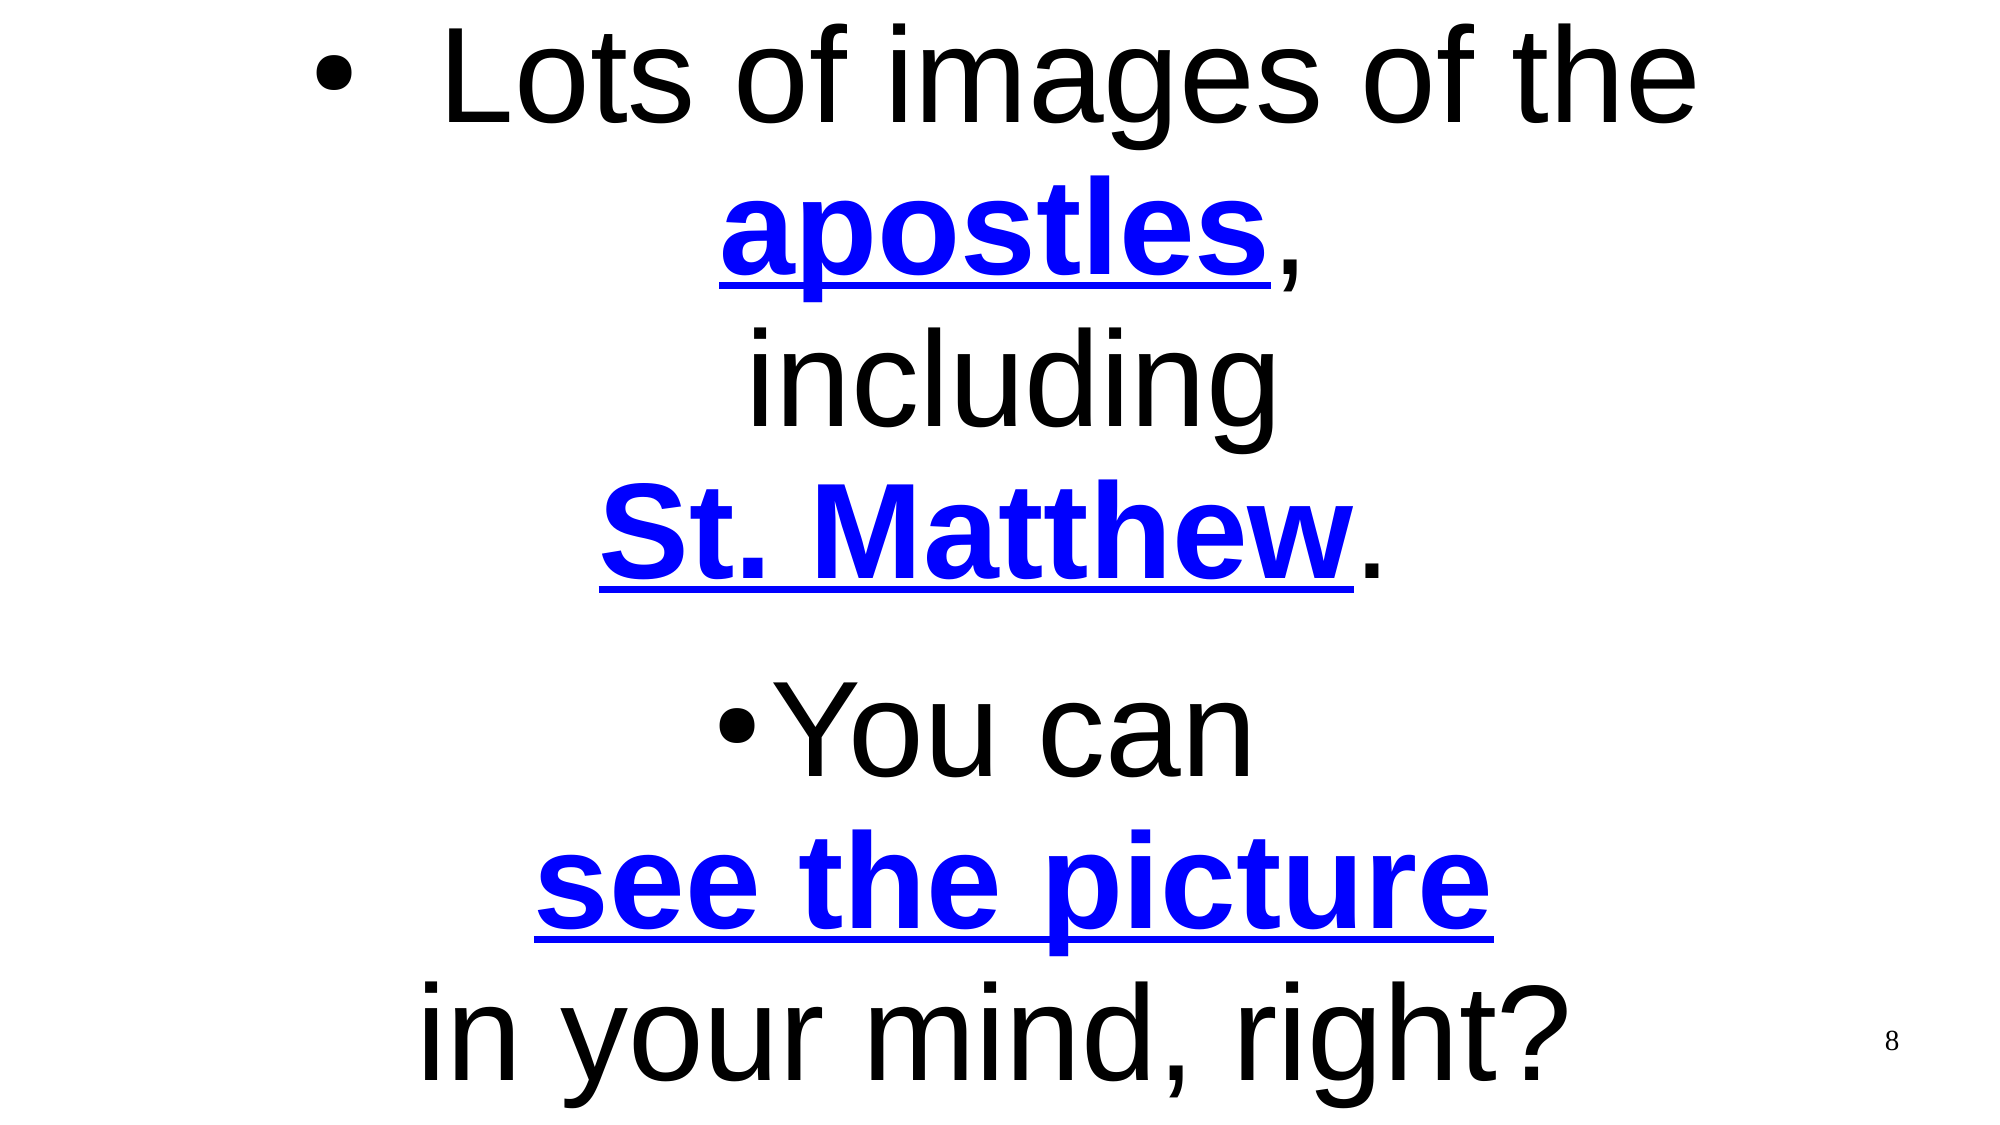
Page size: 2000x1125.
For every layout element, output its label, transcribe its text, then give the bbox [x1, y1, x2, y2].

list Lots of images of the apostles, including St. Matthew. You can see the picture in your mind, right? [0, 0, 1996, 1123]
